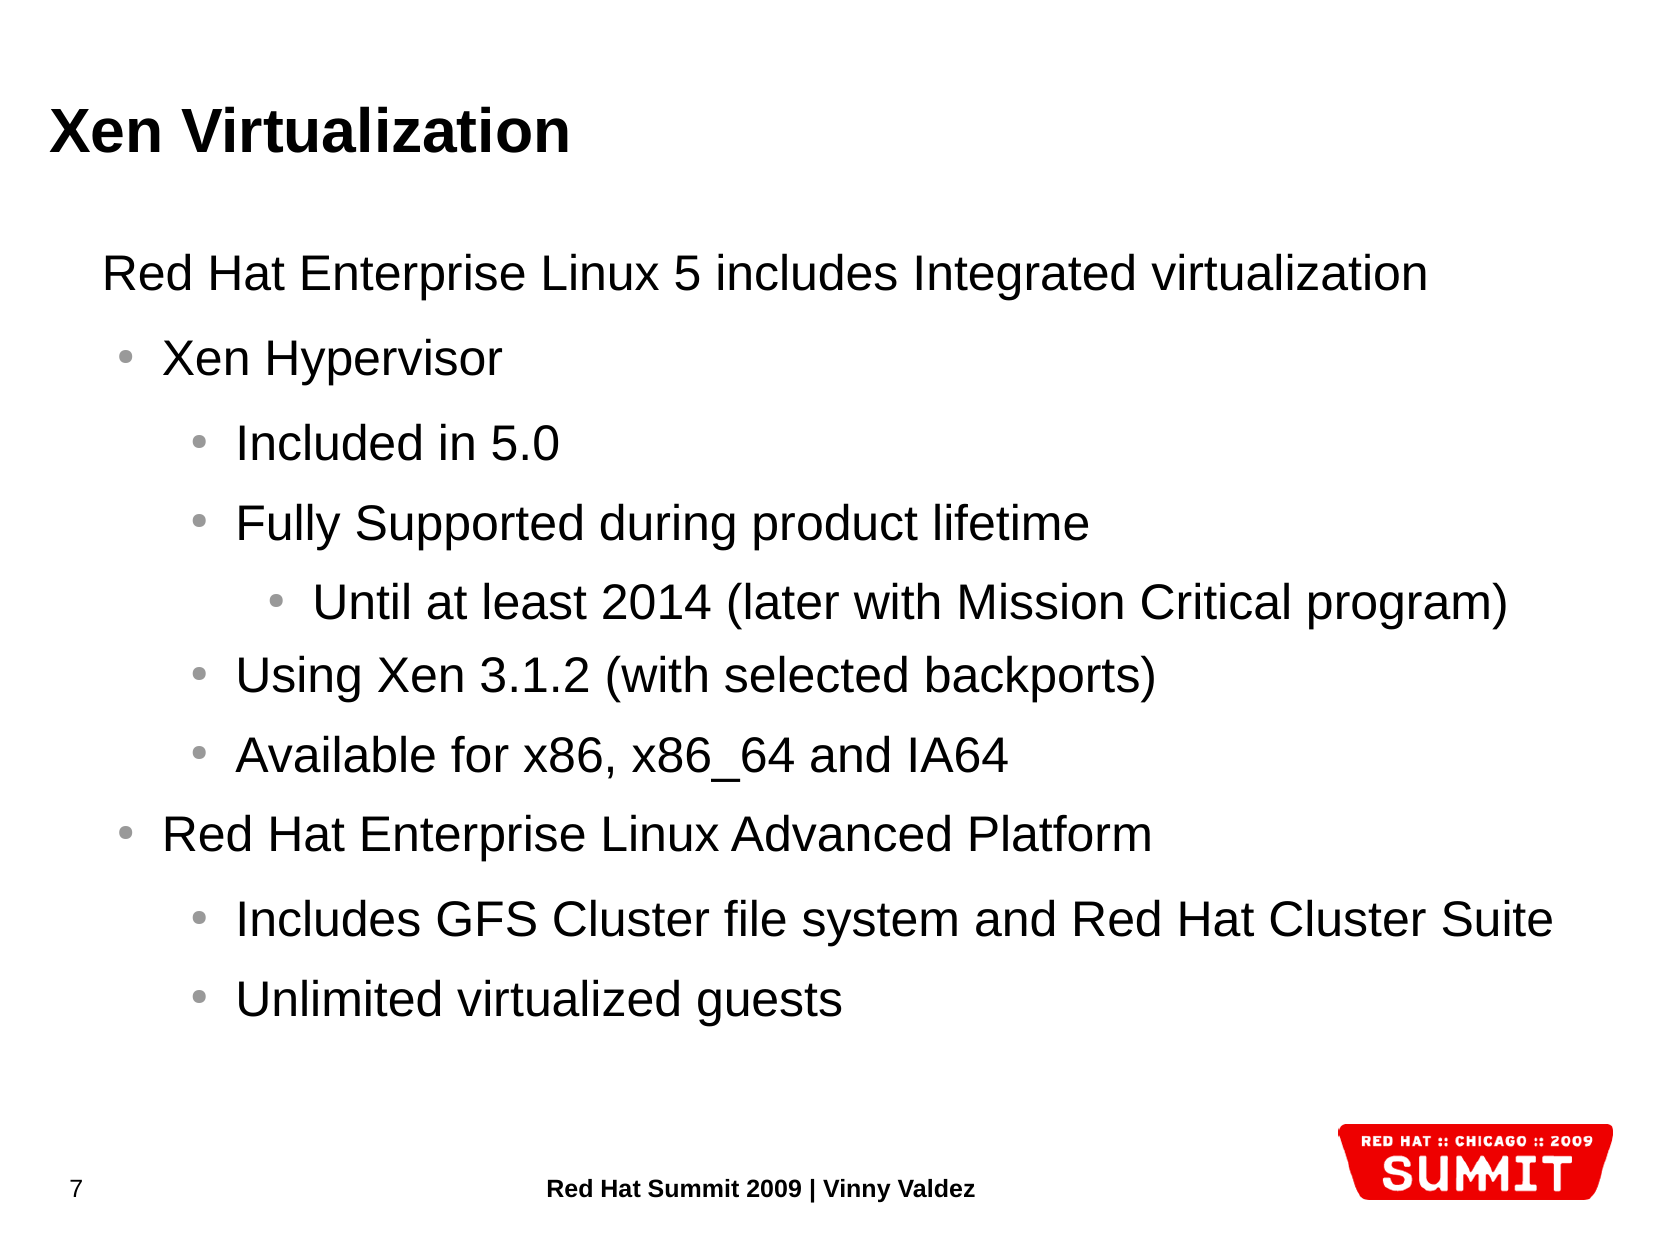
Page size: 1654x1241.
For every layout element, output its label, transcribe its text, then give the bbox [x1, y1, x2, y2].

title Xen Virtualization [49, 37, 1538, 225]
list Red Hat Enterprise Linux 5 includes Integrated virtualization Xen Hypervisor Included in 5.0 Fully Supported during product lifetime Until at least 2014 (later with Mission Critical program) Using Xen 3.1.2 (with selected backports) Available for x86, x86_64 and IA64 Red Hat Enterprise Linux Advanced Platform Includes GFS Cluster file system and Red Hat Cluster Suite Unlimited virtualized guests [86, 244, 1576, 1039]
picture [1338, 1124, 1613, 1200]
